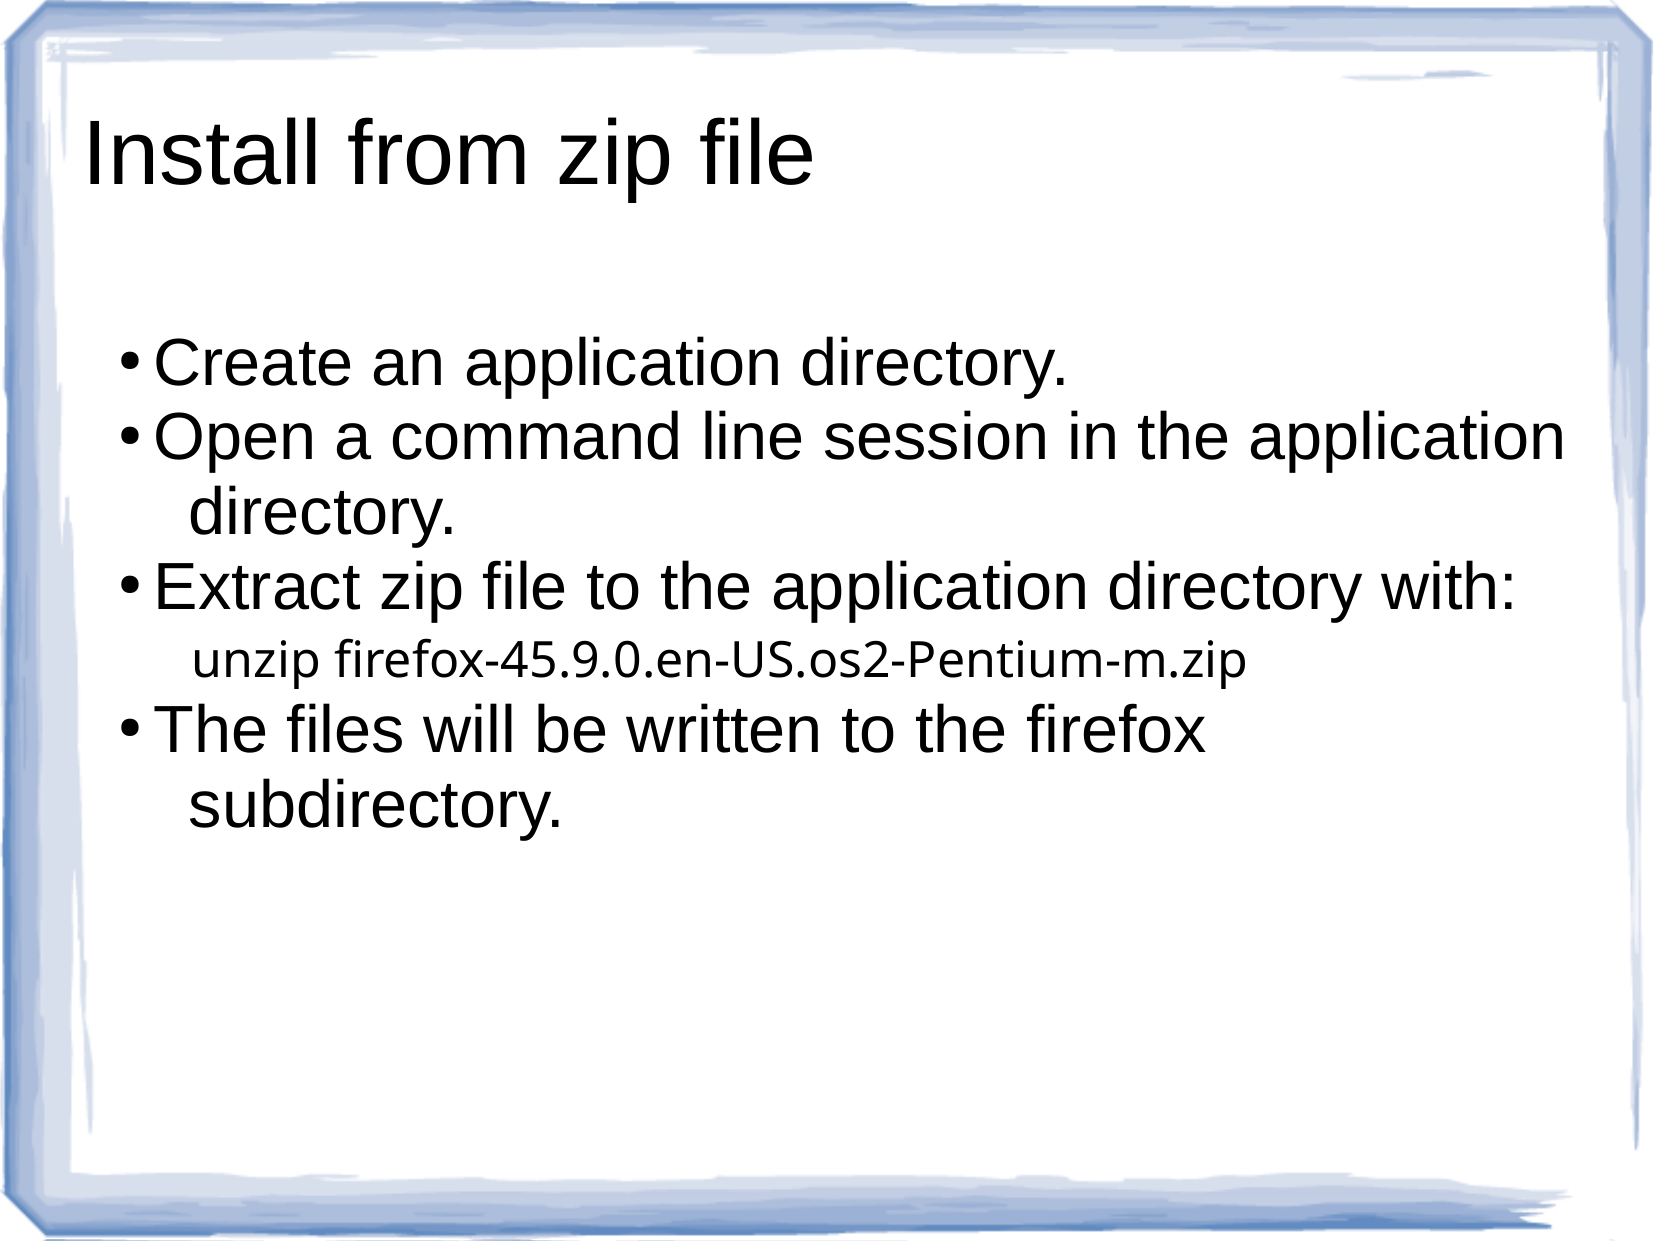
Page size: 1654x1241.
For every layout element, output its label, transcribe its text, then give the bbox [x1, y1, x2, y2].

subtitle Create an application directory. Open a command line session in the application directory. Extract zip file to the application directory with: unzip firefox-45.9.0.en-US.os2-Pentium-m.zip The files will be written to the firefox subdirectory. [118, 324, 1571, 1005]
picture [0, 0, 1654, 1241]
title Install from zip file [82, 101, 1571, 205]
